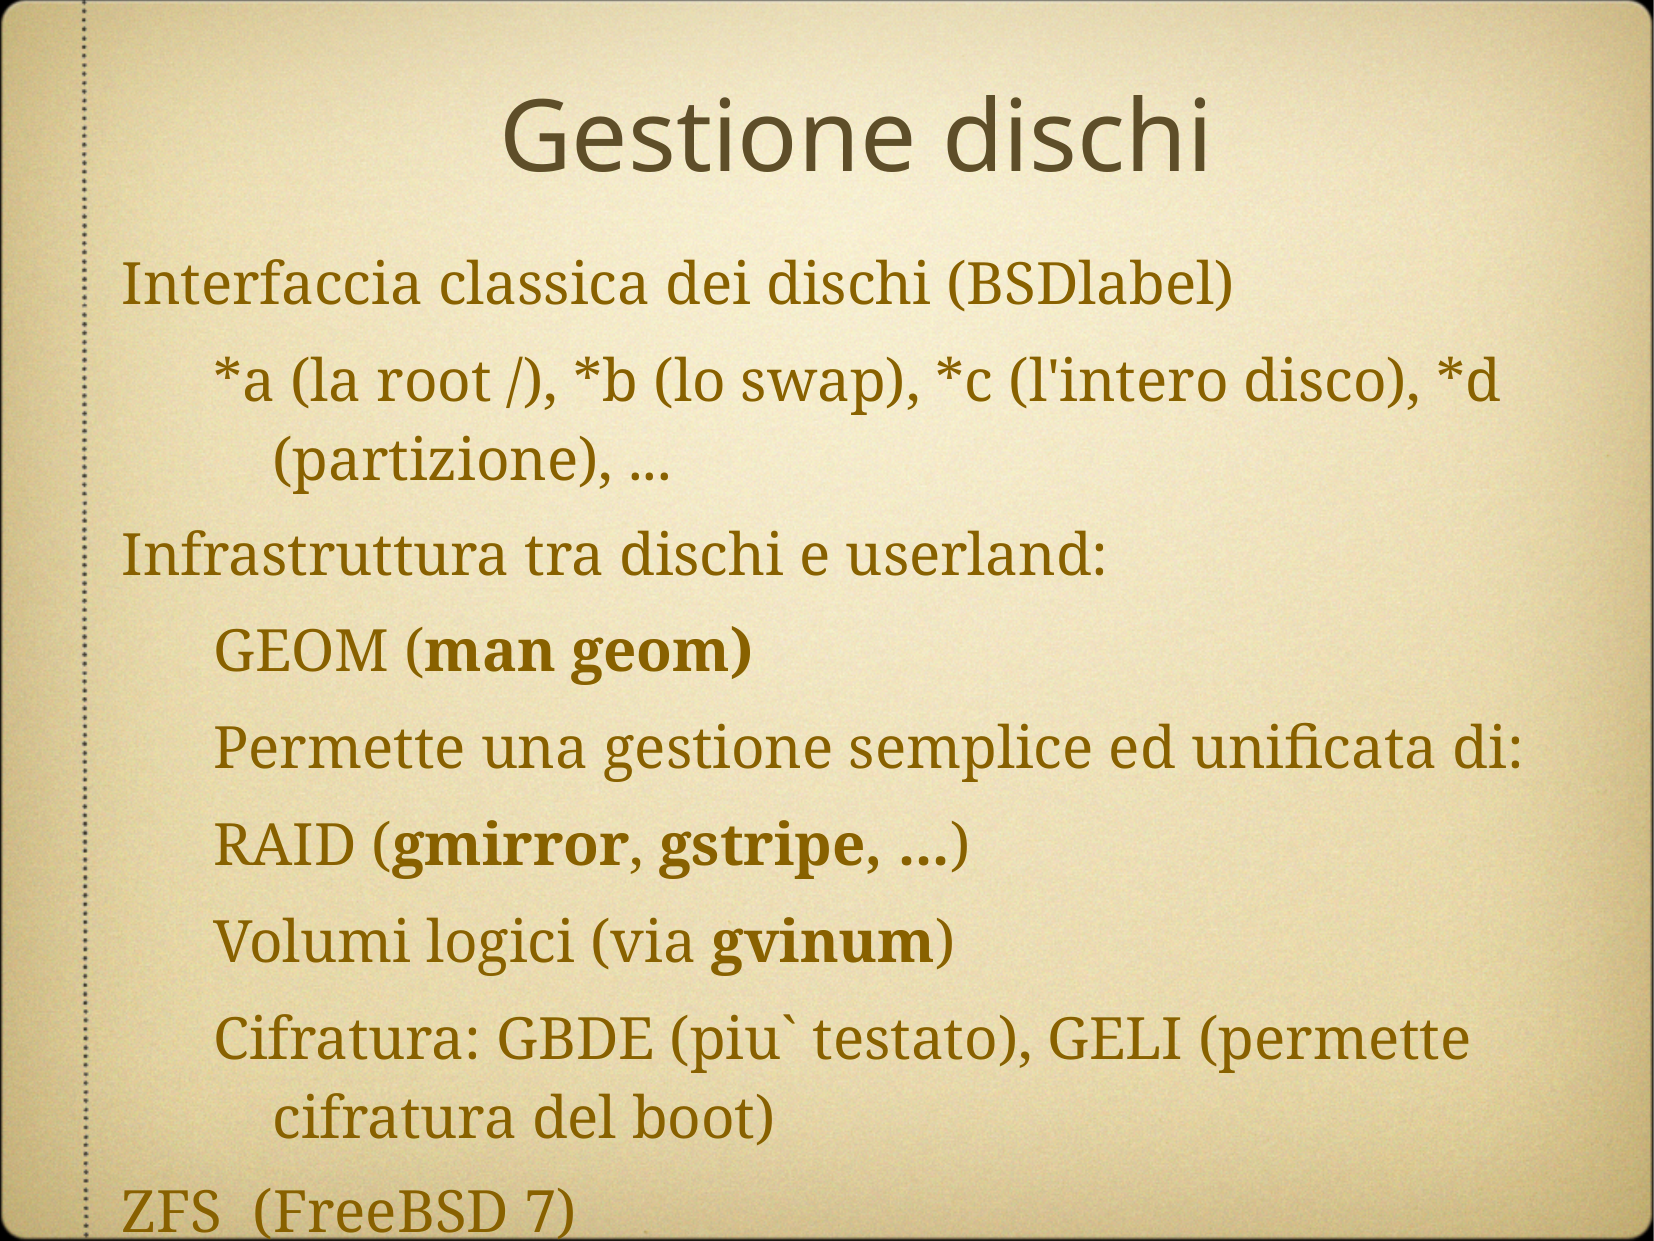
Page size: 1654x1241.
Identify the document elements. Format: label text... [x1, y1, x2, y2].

picture [0, 0, 1654, 1241]
title Gestione dischi [118, 0, 1595, 265]
list Interfaccia classica dei dischi (BSDlabel) *a (la root /), *b (lo swap), *c (l'intero disco), *d (partizione), ... Infrastruttura tra dischi e userland: GEOM (man geom) Permette una gestione semplice ed unificata di: RAID (gmirror, gstripe, ...) Volumi logici (via gvinum) Cifratura: GBDE (piu` testato), GELI (permette cifratura del boot) ZFS (FreeBSD 7) [121, 242, 1612, 1173]
